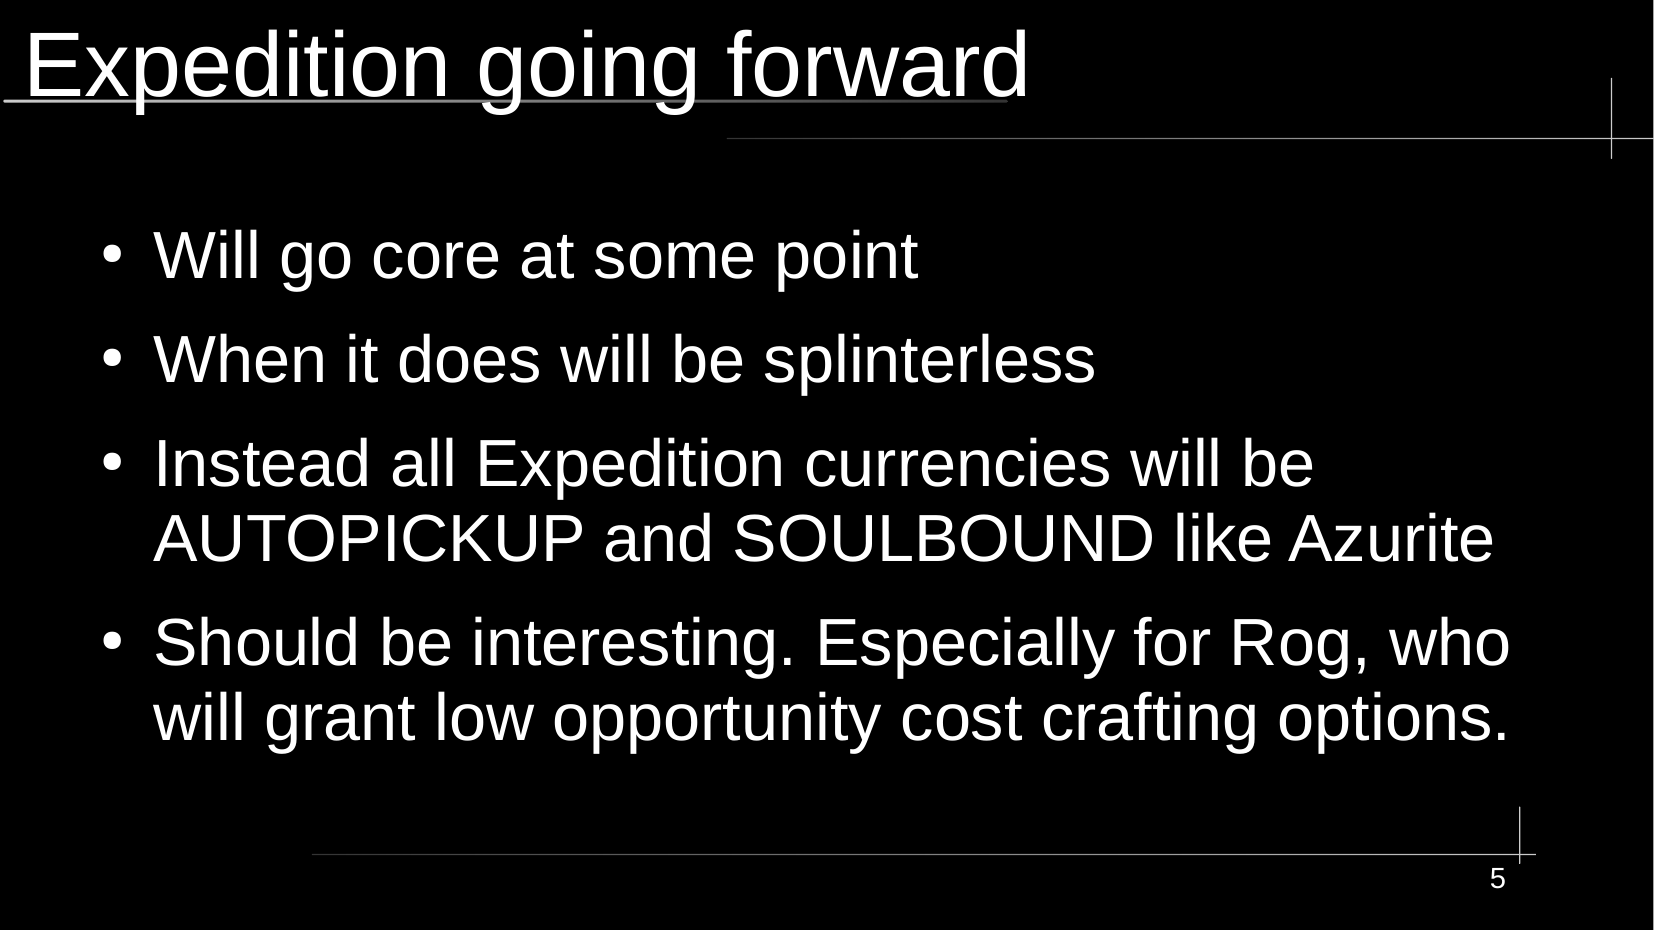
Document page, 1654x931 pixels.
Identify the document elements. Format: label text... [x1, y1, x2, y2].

list Will go core at some point When it does will be splinterless Instead all Expedition currencies will be AUTOPICKUP and SOULBOUND like Azurite Should be interesting. Especially for Rog, who will grant low opportunity cost crafting options. [82, 217, 1571, 758]
title Expedition going forward [23, 11, 1589, 119]
